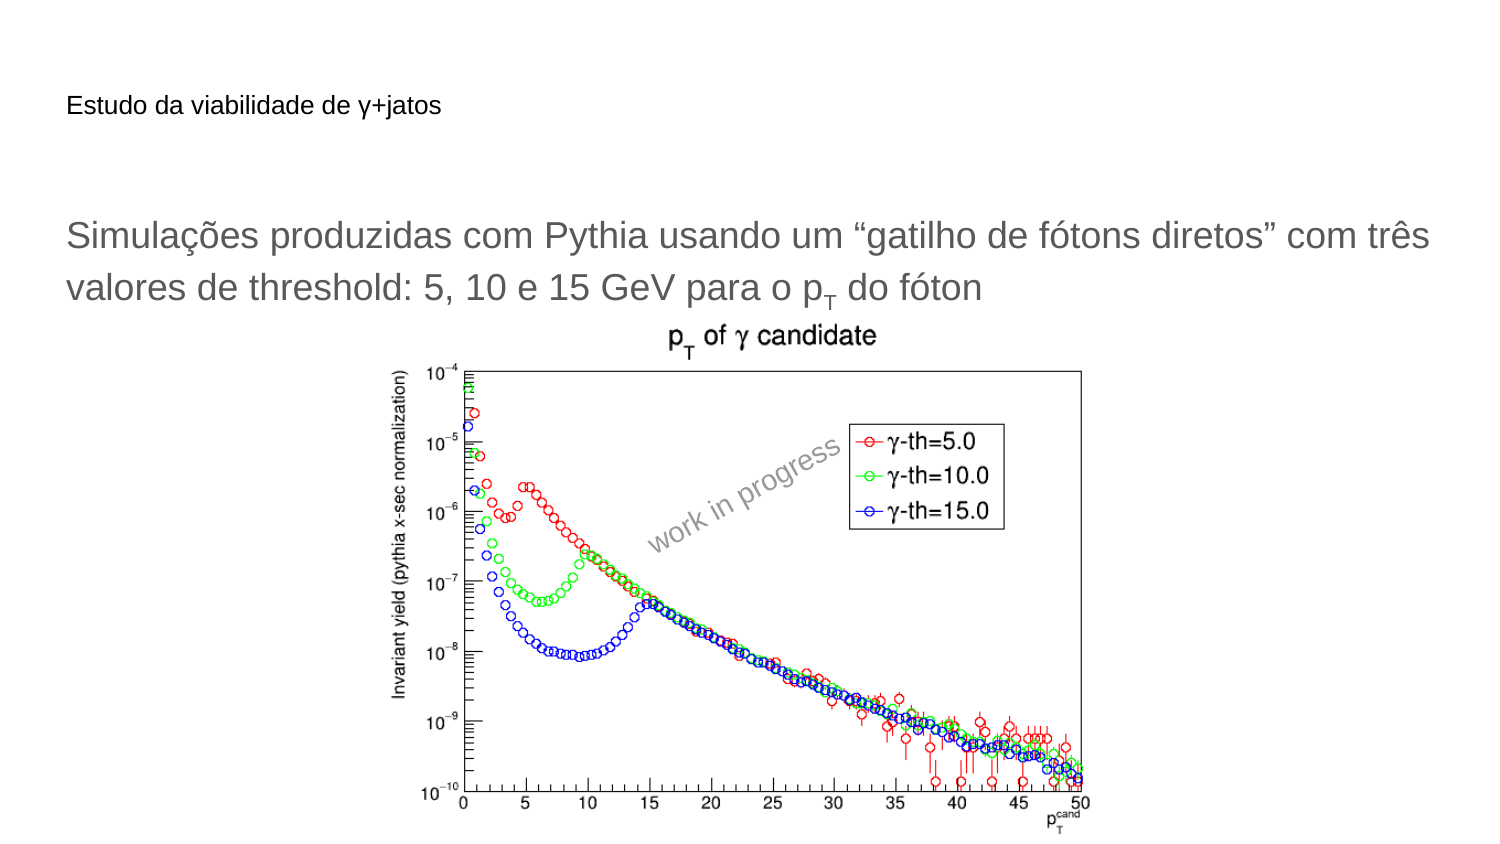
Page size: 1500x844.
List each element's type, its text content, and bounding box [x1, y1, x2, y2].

text_box work in progress [620, 334, 993, 581]
picture [388, 319, 1158, 844]
title Estudo da viabilidade de γ+jatos [51, 72, 1449, 167]
list Simulações produzidas com Pythia usando um “gatilho de fótons diretos” com três valores de threshold: 5, 10 e 15 GeV para o pT do fóton [51, 189, 1449, 750]
